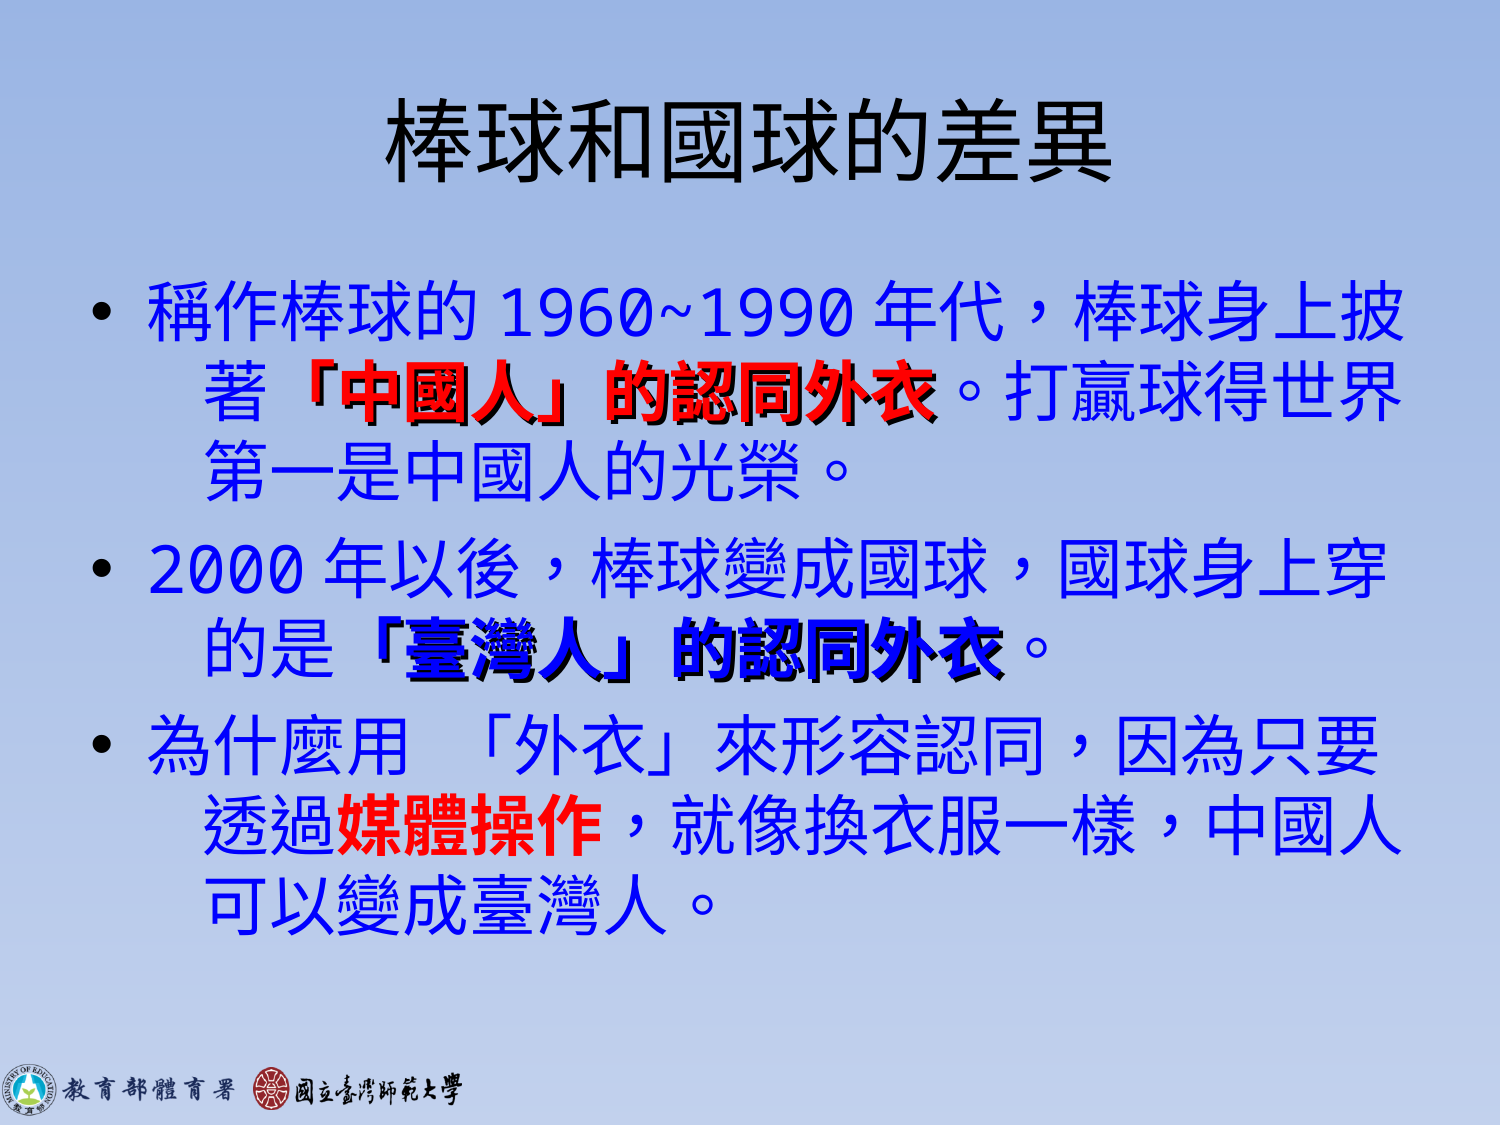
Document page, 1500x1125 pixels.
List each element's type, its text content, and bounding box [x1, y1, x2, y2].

title 棒球和國球的差異 [75, 45, 1426, 233]
list 稱作棒球的1960~1990年代，棒球身上披著「中國人」的認同外衣。打贏球得世界第一是中國人的光榮。 2000年以後，棒球變成國球，國球身上穿的是「臺灣人」的認同外衣。 為什麼用 「外衣」來形容認同，因為只要透過媒體操作，就像換衣服一樣，中國人可以變成臺灣人。 [75, 262, 1426, 1005]
